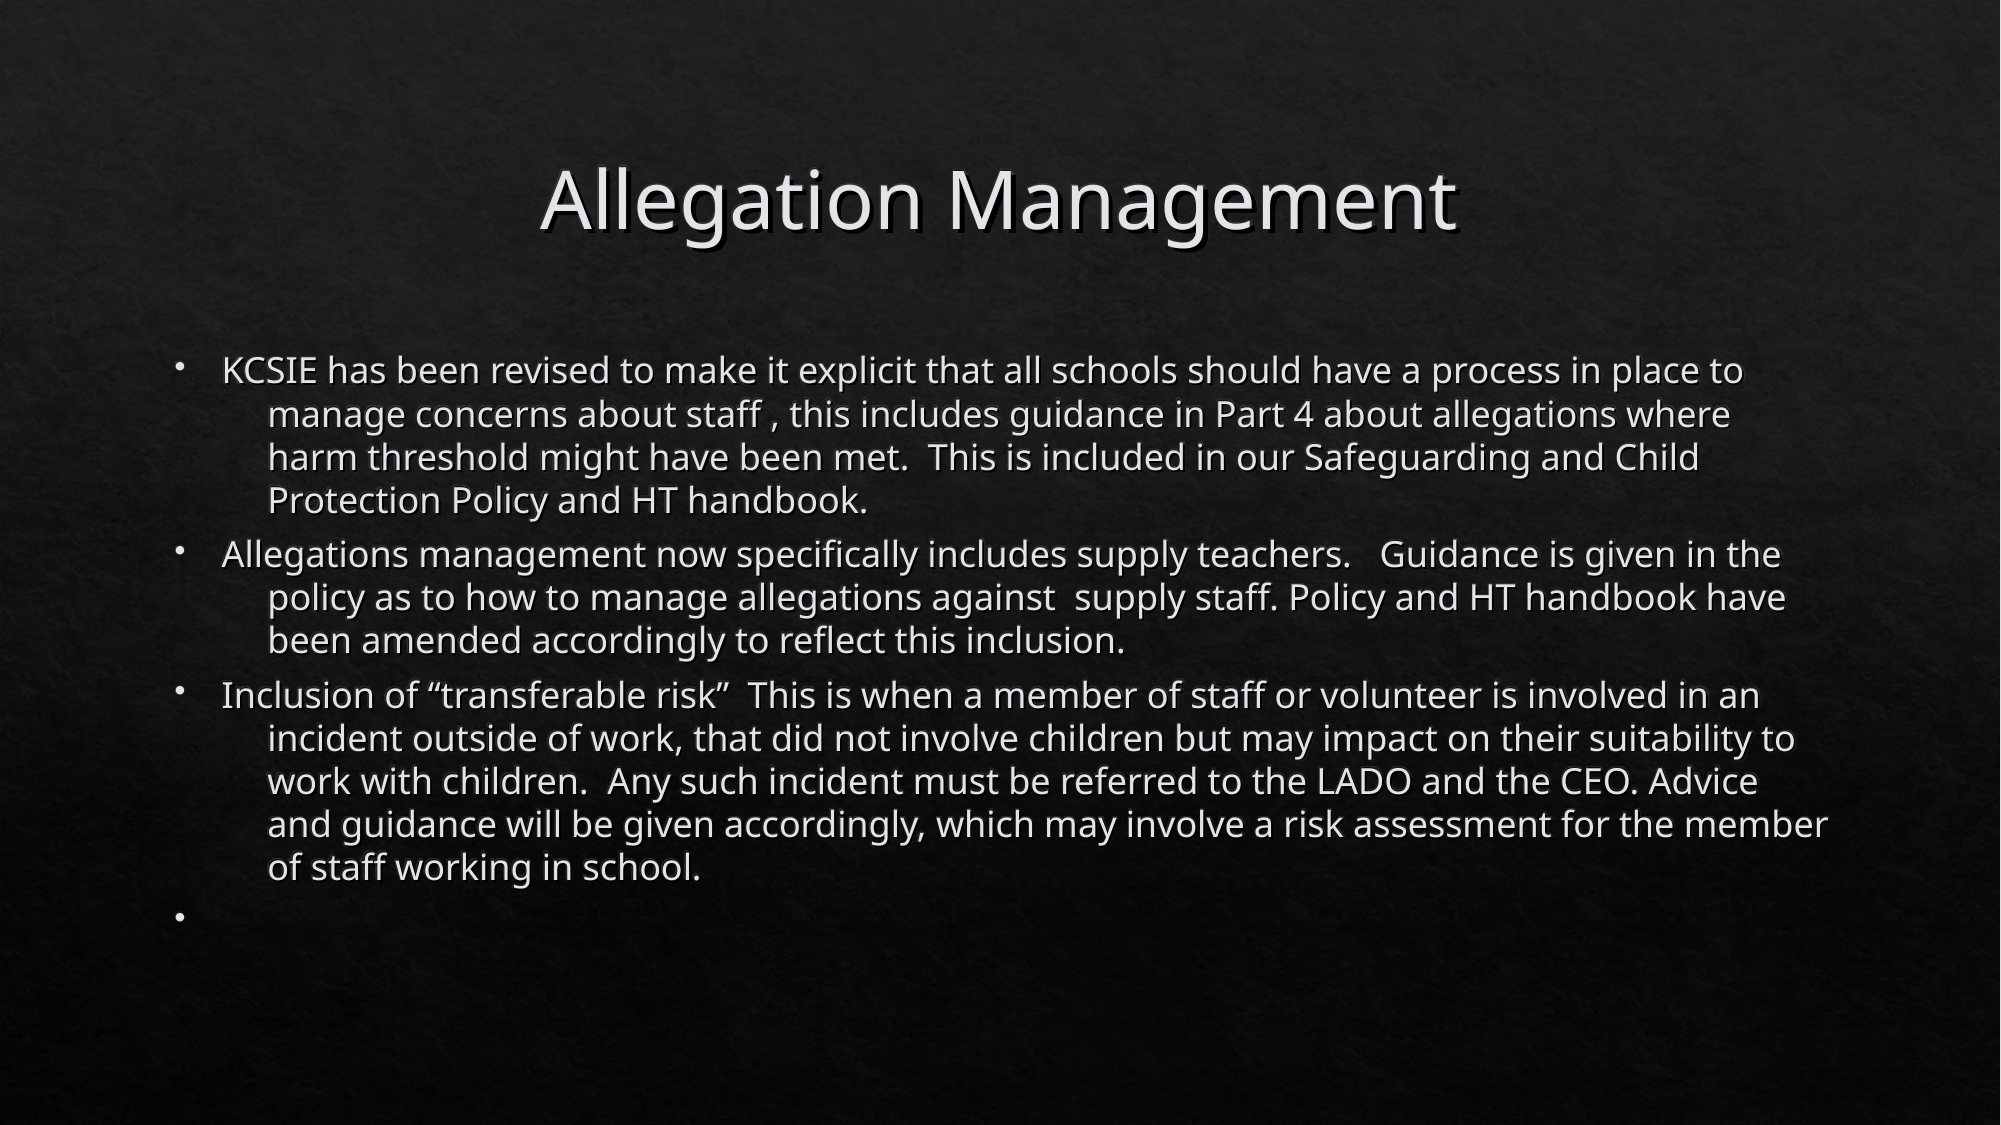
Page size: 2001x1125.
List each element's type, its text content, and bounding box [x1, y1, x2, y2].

title Allegation Management [149, 99, 1849, 307]
list KCSIE has been revised to make it explicit that all schools should have a process in place to manage concerns about staff , this includes guidance in Part 4 about allegations where harm threshold might have been met. This is included in our Safeguarding and Child Protection Policy and HT handbook. Allegations management now specifically includes supply teachers. Guidance is given in the policy as to how to manage allegations against supply staff. Policy and HT handbook have been amended accordingly to reflect this inclusion. Inclusion of “transferable risk” This is when a member of staff or volunteer is involved in an incident outside of work, that did not involve children but may impact on their suitability to work with children. Any such incident must be referred to the LADO and the CEO. Advice and guidance will be given accordingly, which may involve a risk assessment for the member of staff working in school. [149, 340, 1849, 951]
